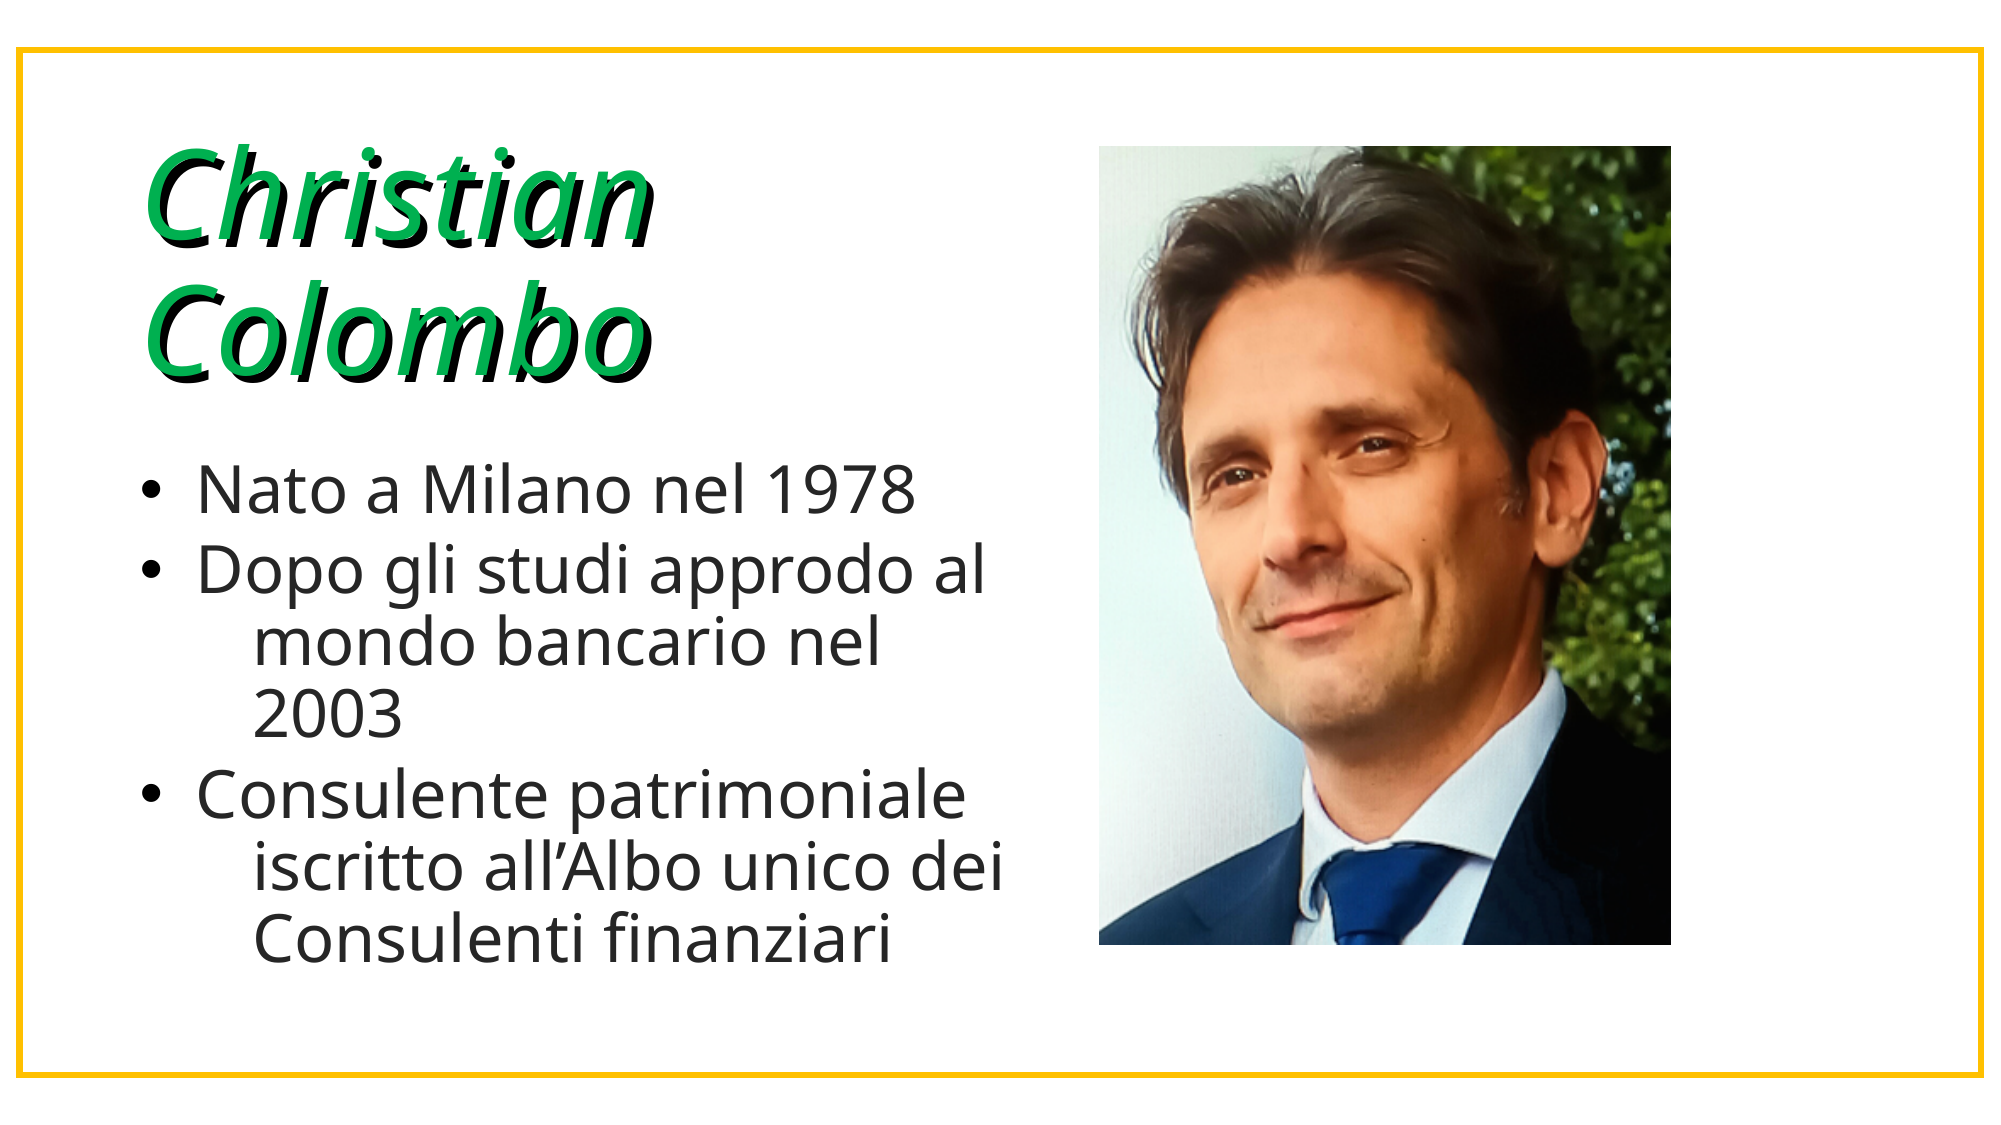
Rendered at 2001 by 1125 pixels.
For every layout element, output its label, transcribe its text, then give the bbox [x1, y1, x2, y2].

picture [1099, 146, 1671, 945]
text_box [19, 50, 1981, 1075]
title Christian Colombo [124, 124, 754, 606]
list Nato a Milano nel 1978 Dopo gli studi approdo al mondo bancario nel 2003 Consulente patrimoniale iscritto all’Albo unico dei Consulenti finanziari [124, 448, 1034, 1001]
